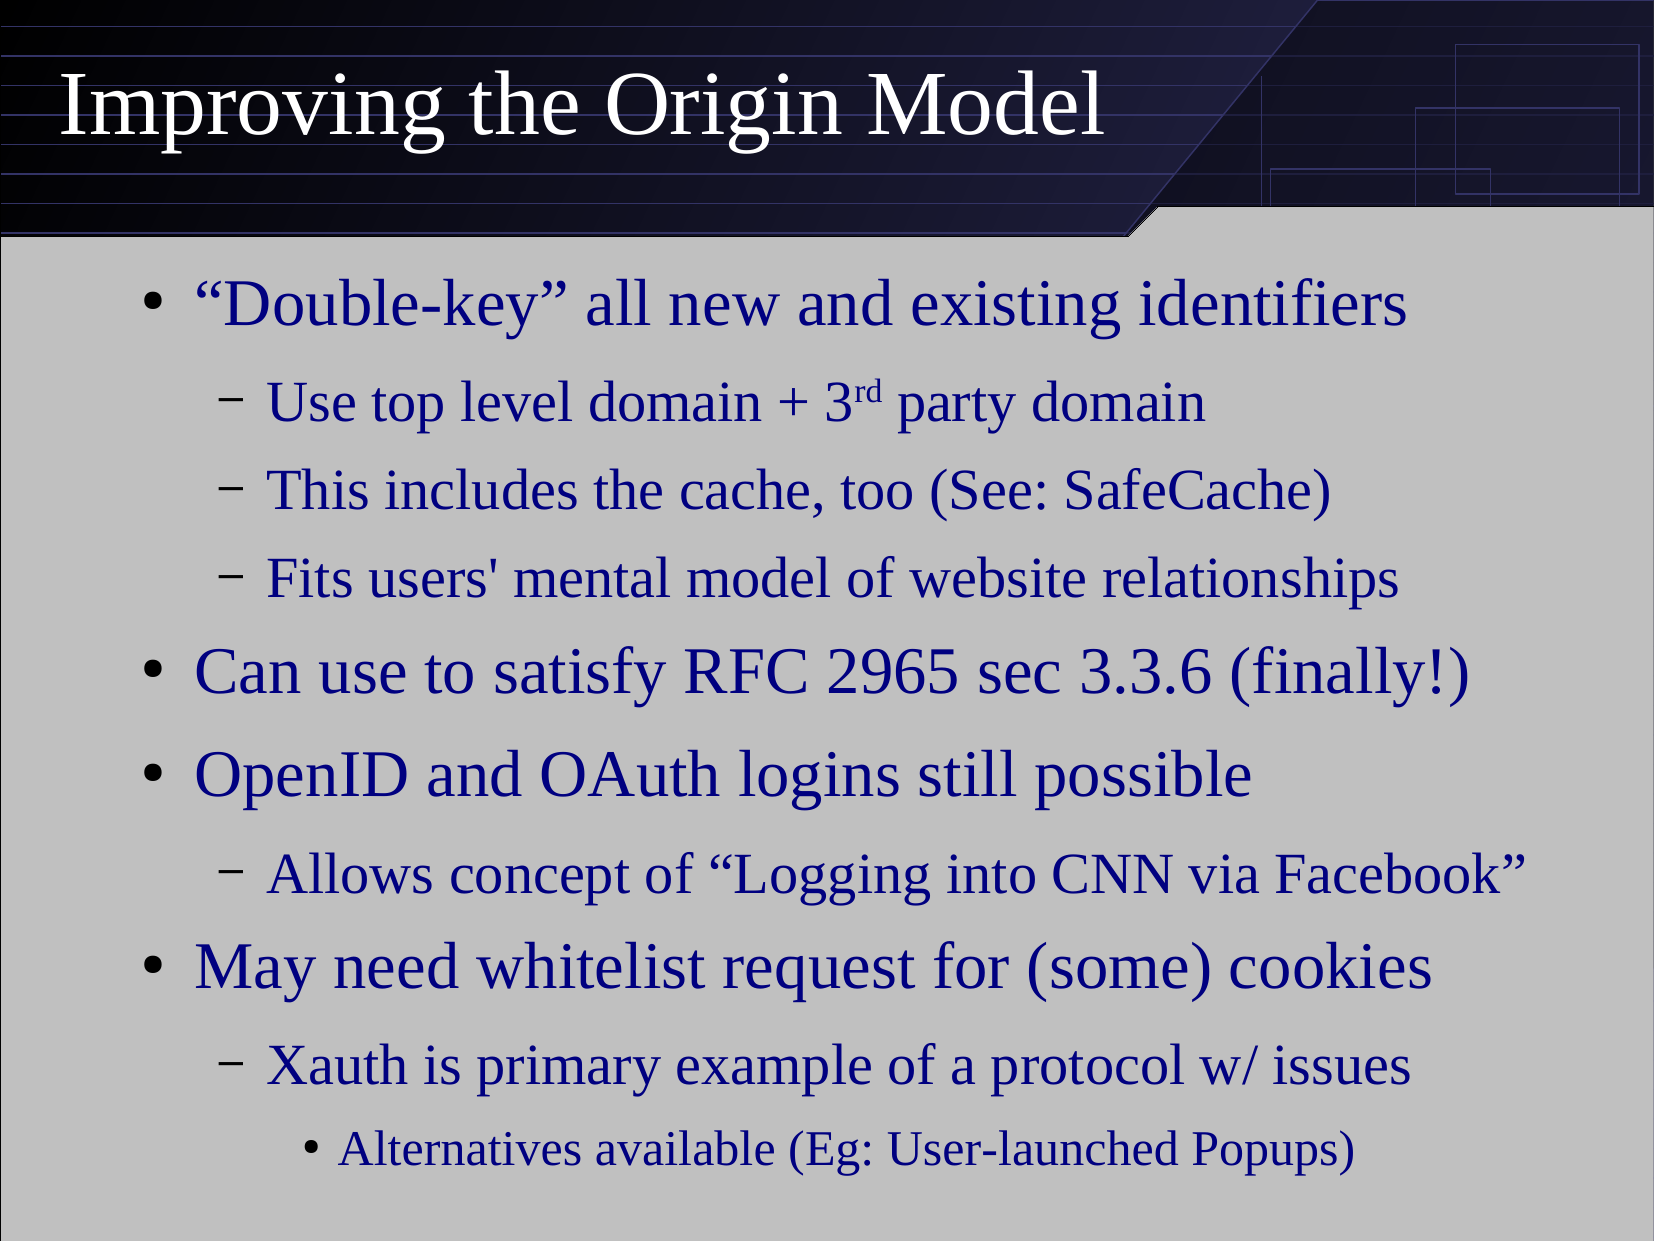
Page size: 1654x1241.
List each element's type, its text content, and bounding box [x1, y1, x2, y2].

list “Double-key” all new and existing identifiers Use top level domain + 3rd party domain This includes the cache, too (See: SafeCache) Fits users' mental model of website relationships Can use to satisfy RFC 2965 sec 3.3.6 (finally!) OpenID and OAuth logins still possible Allows concept of “Logging into CNN via Facebook” May need whitelist request for (some) cookies Xauth is primary example of a protocol w/ issues Alternatives available (Eg: User-launched Popups) [123, 265, 1536, 1179]
title Improving the Origin Model [59, 0, 1447, 208]
